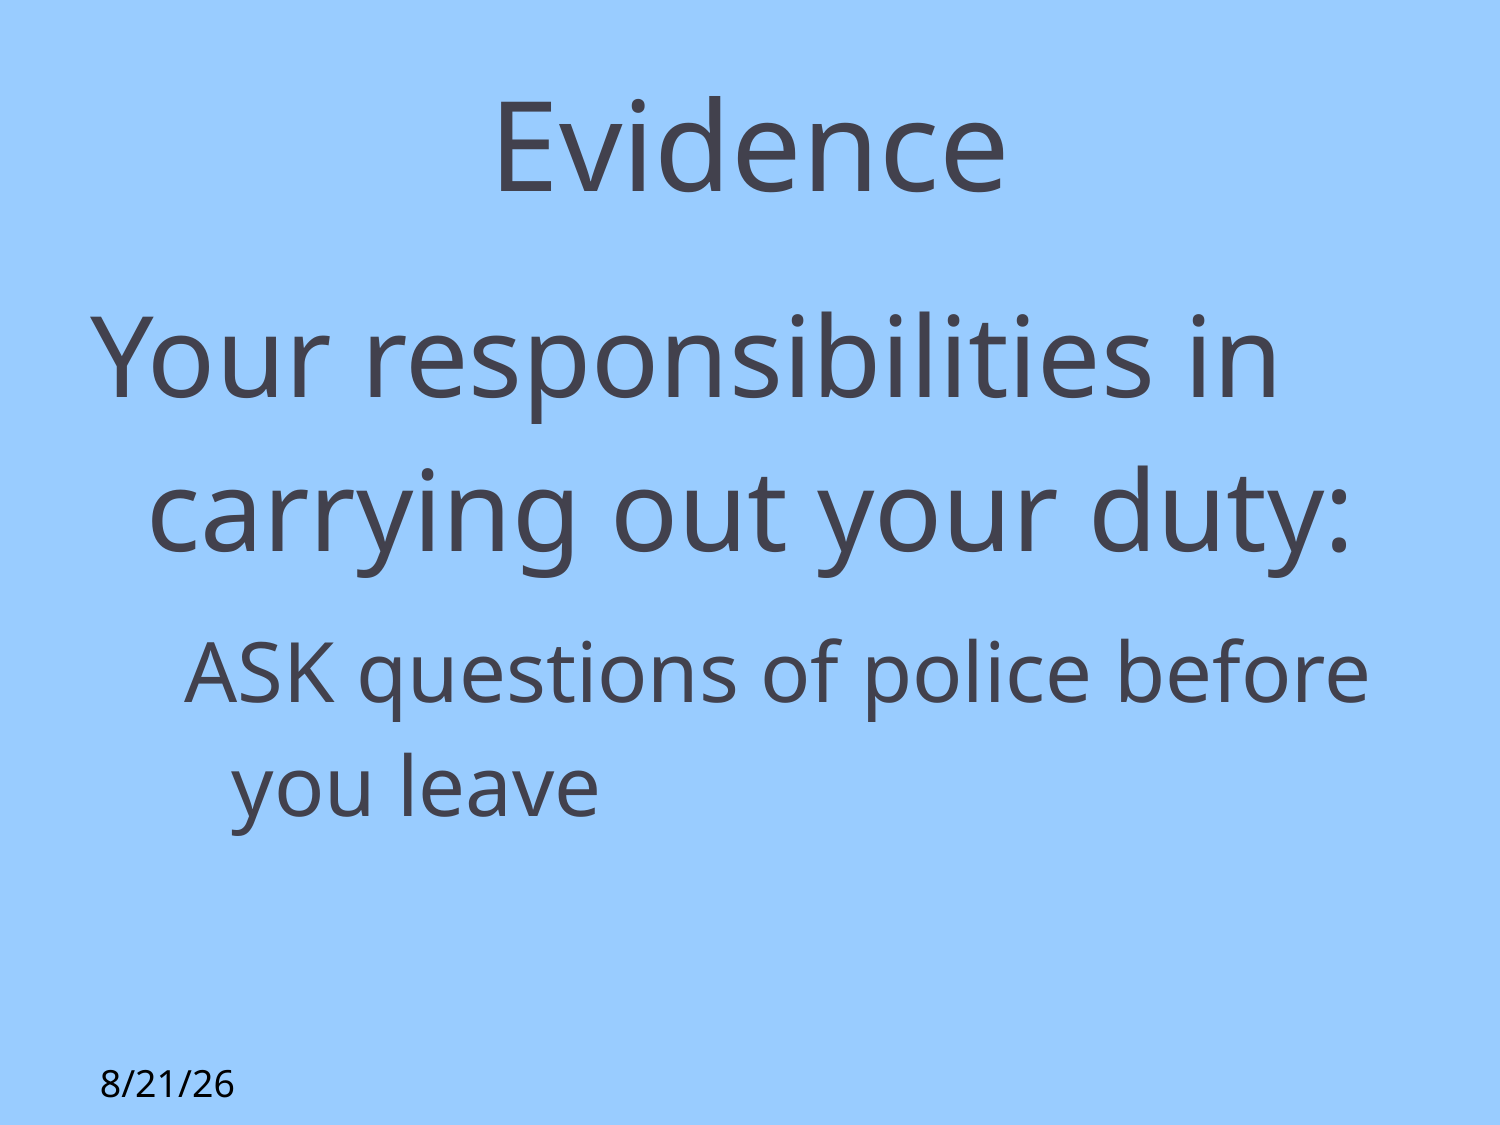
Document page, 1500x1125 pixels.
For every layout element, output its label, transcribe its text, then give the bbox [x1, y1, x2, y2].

title Evidence [75, 33, 1425, 244]
list Your responsibilities in carrying out your duty: ASK questions of police before you leave [75, 262, 1425, 1028]
